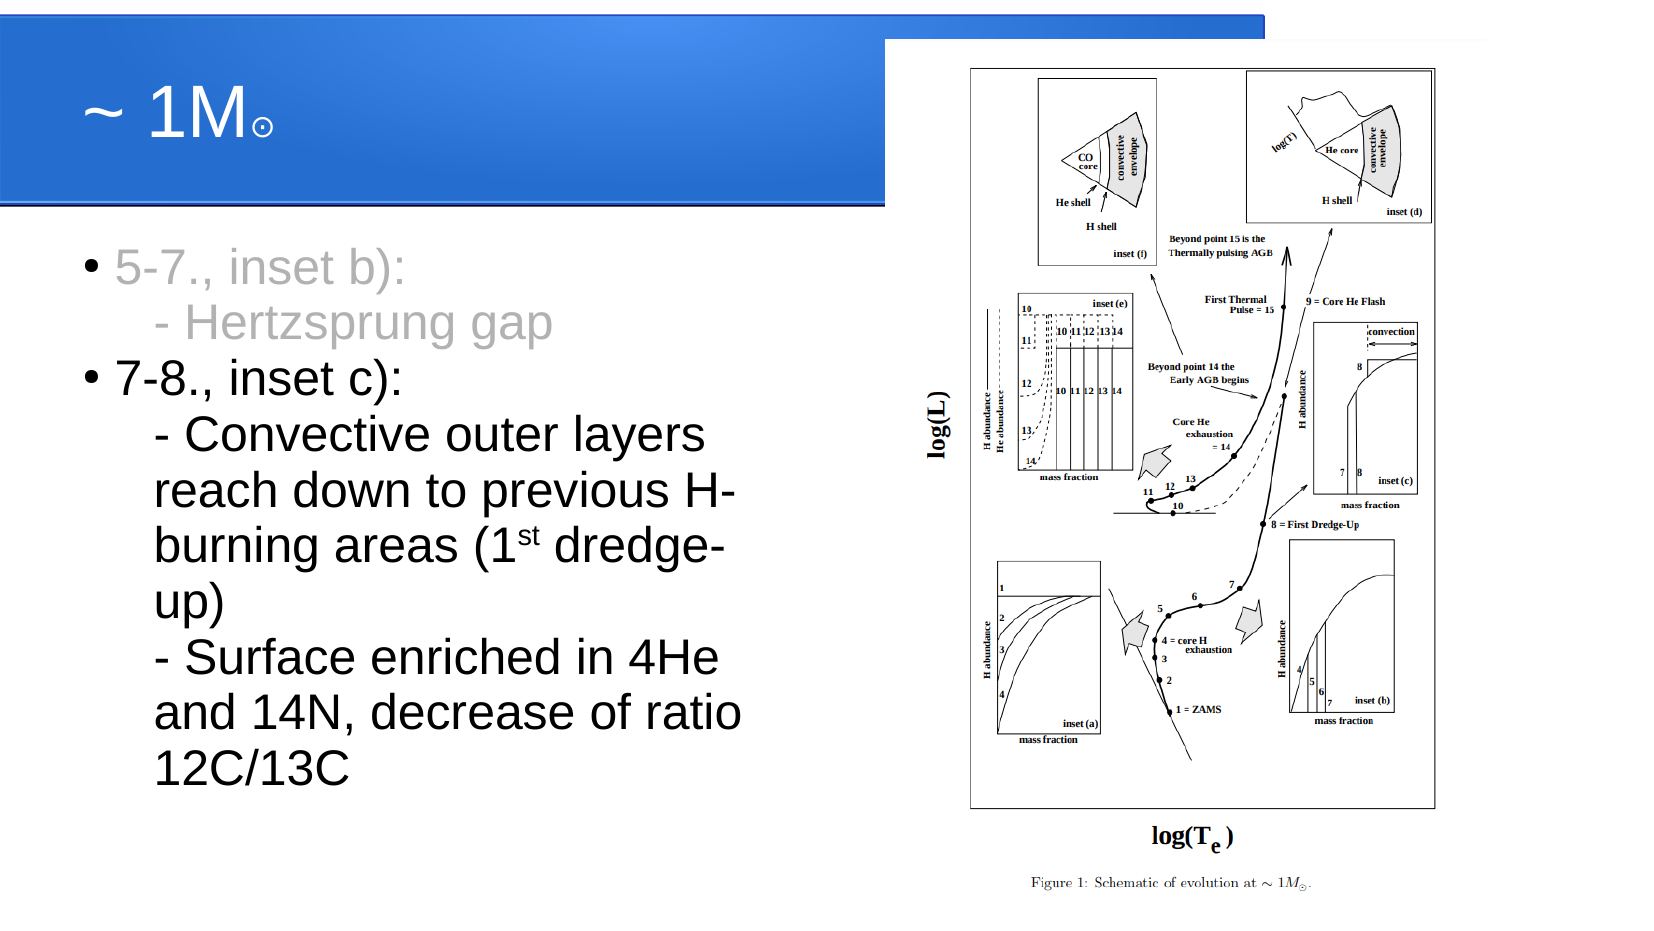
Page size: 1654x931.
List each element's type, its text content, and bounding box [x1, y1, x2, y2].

subtitle 5-7., inset b): - Hertzsprung gap 7-8., inset c): - Convective outer layers reach down to previous H-burning areas (1st dredge-up) - Surface enriched in 4He and 14N, decrease of ratio 12C/13C [82, 237, 751, 854]
title ~ 1M⊙ [82, 35, 1235, 189]
picture [885, 39, 1486, 916]
